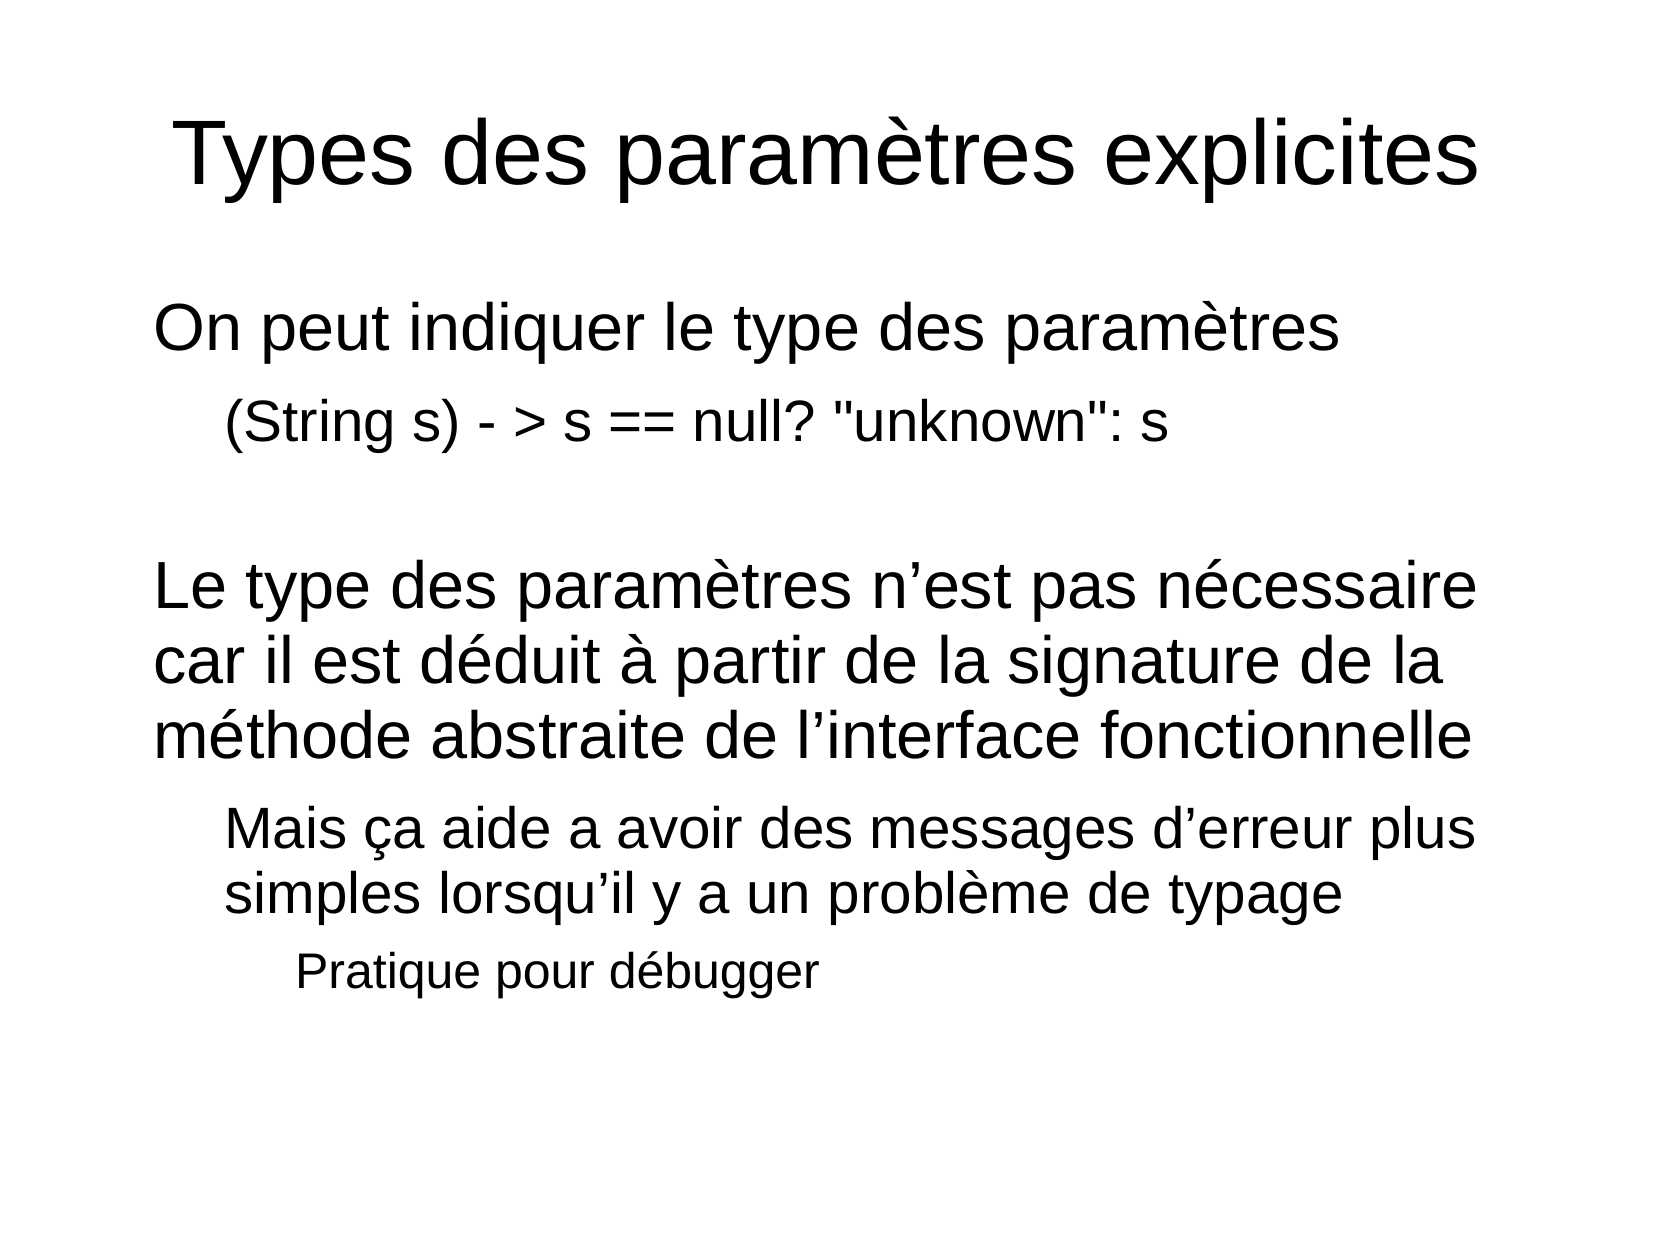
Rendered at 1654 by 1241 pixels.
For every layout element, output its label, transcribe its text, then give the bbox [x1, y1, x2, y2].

title Types des paramètres explicites [82, 49, 1571, 257]
list On peut indiquer le type des paramètres (String s) - > s == null? "unknown": s Le type des paramètres n’est pas nécessaire car il est déduit à partir de la signature de la méthode abstraite de l’interface fonctionnelle Mais ça aide a avoir des messages d’erreur plus simples lorsqu’il y a un problème de typage Pratique pour débugger [82, 290, 1571, 1010]
